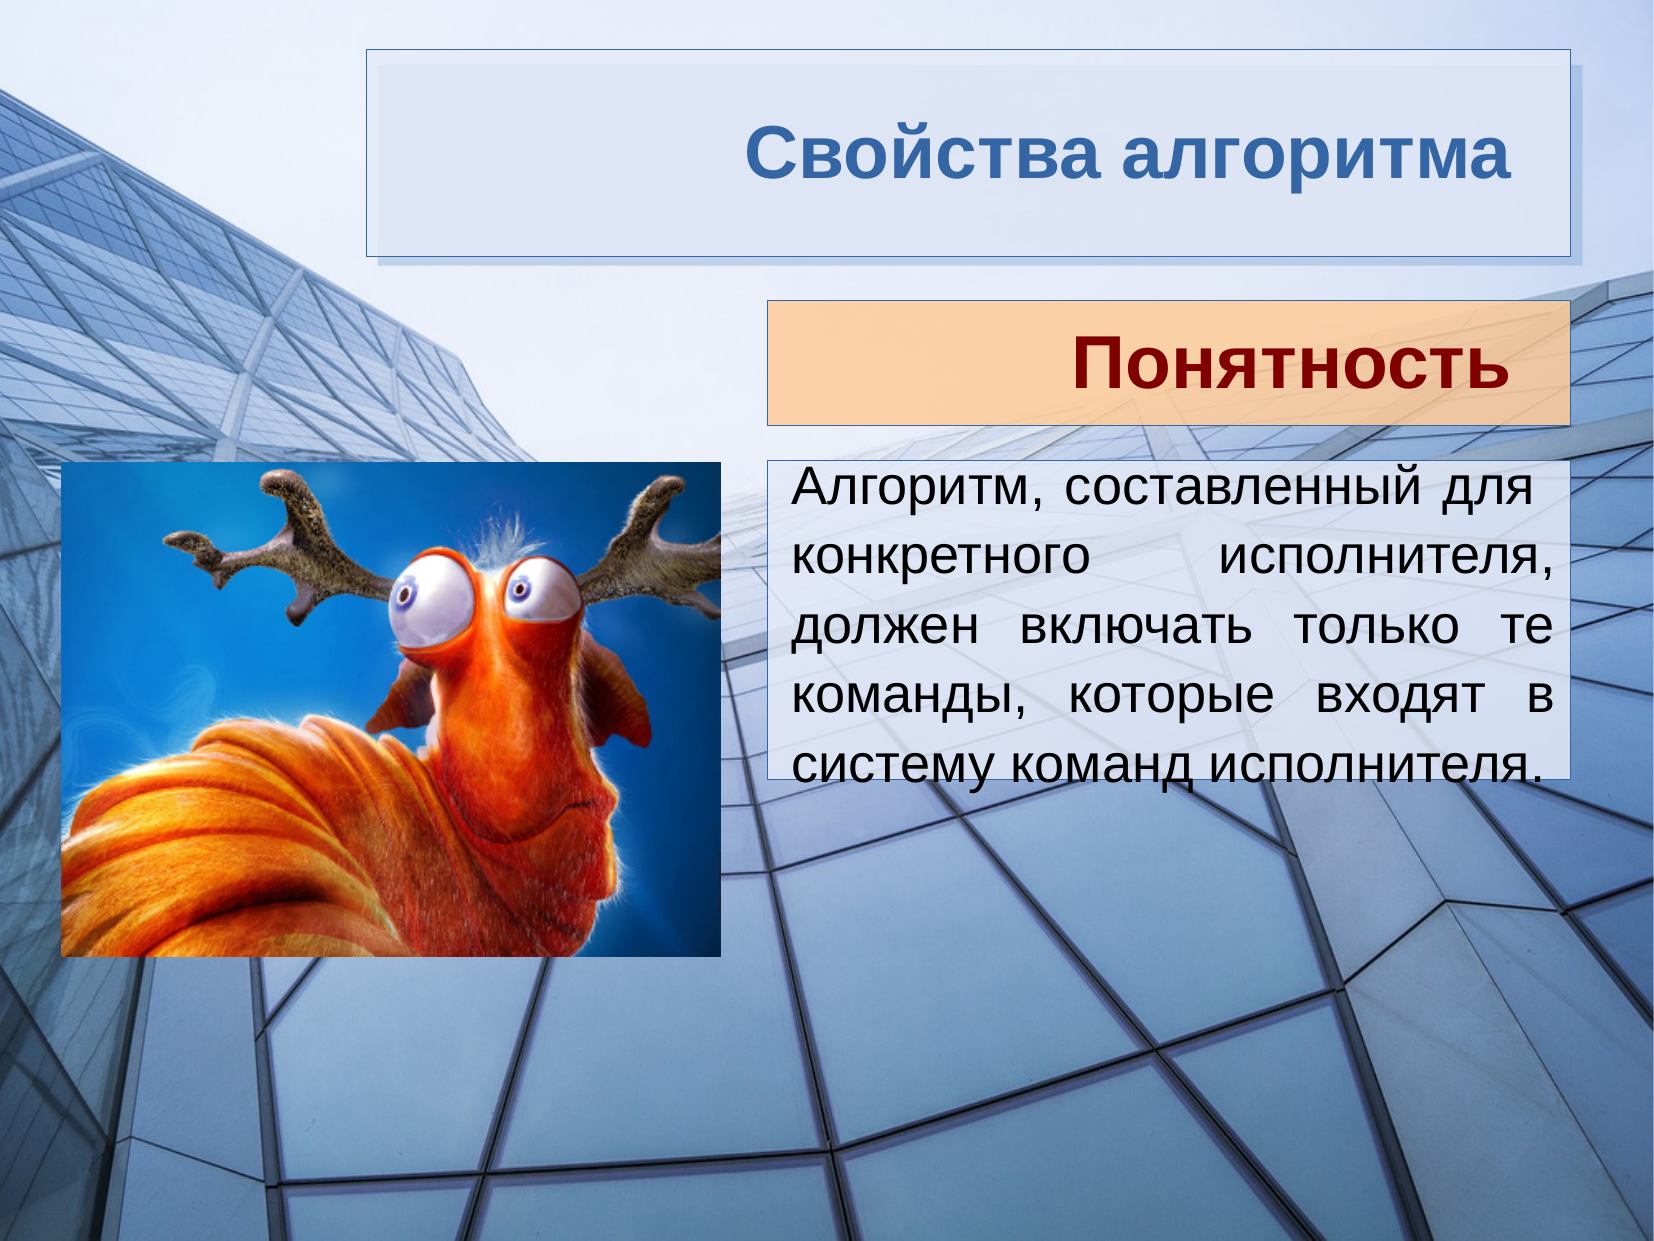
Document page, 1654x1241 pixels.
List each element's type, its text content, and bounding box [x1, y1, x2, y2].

picture [0, 0, 1654, 1241]
text_box [377, 64, 1583, 266]
title Понятность [767, 300, 1571, 426]
text_box Алгоритм, составленный для конкретного исполнителя, должен включать только те команды, которые входят в систему команд исполнителя. [767, 460, 1571, 780]
title Свойства алгоритма [366, 49, 1571, 257]
